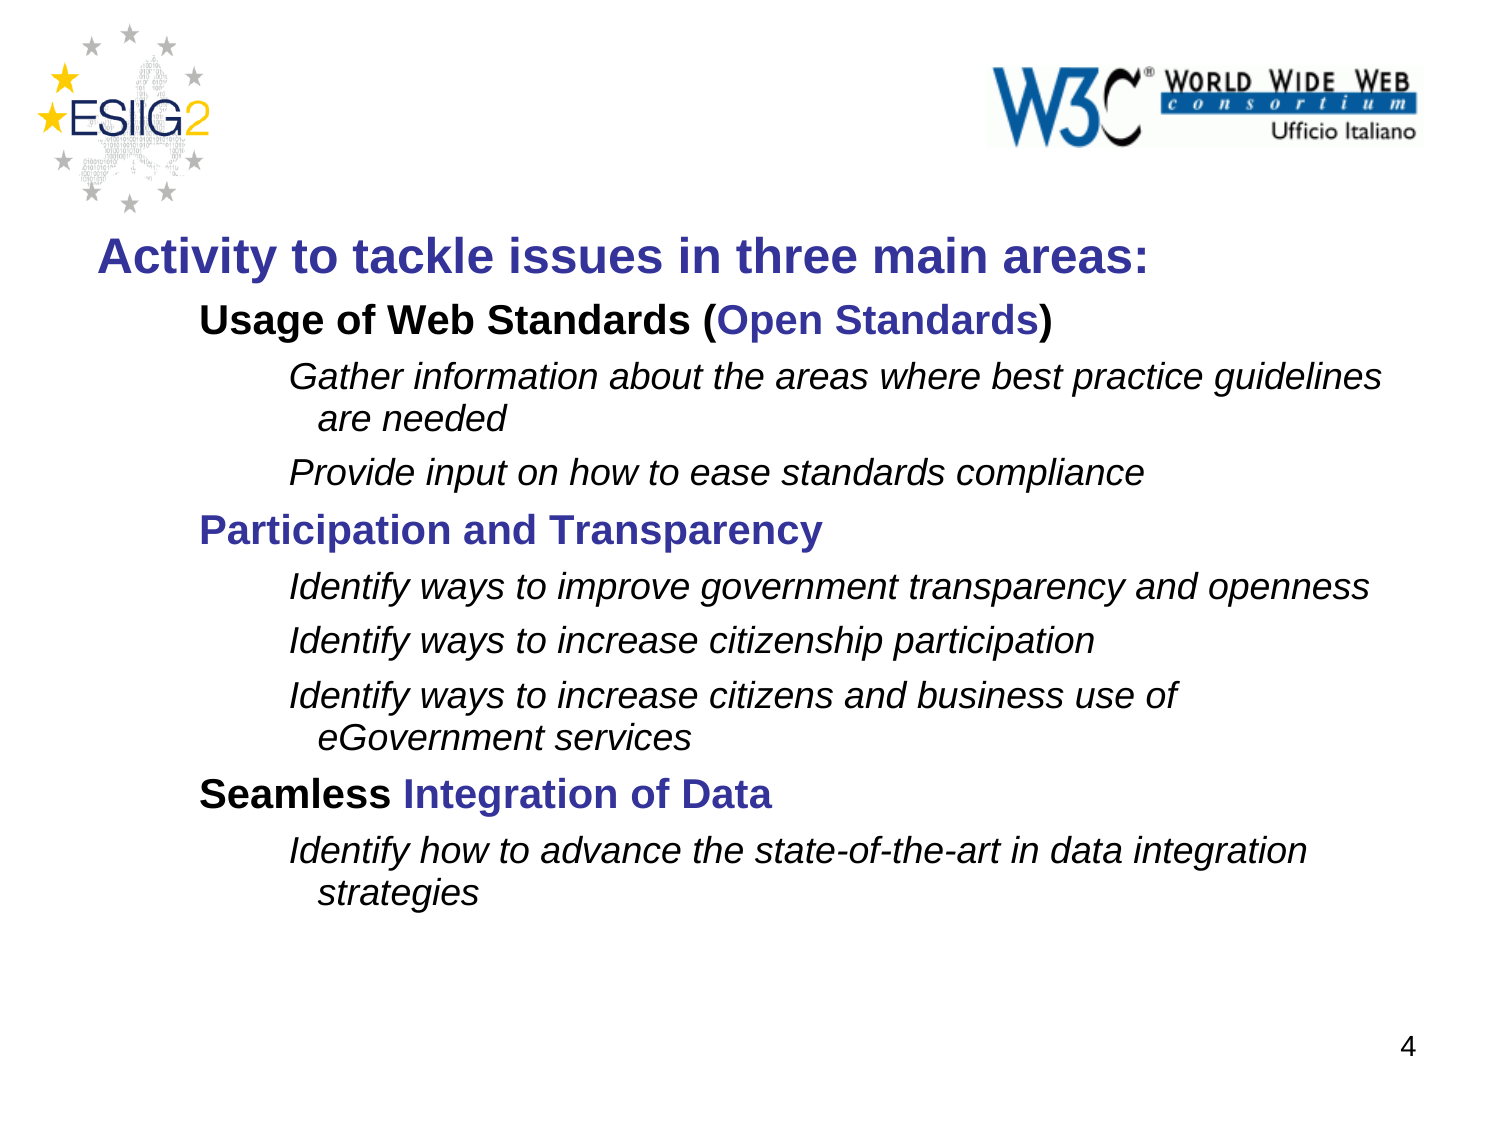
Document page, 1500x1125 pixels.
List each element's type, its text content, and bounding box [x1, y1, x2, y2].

list Activity to tackle issues in three main areas: Usage of Web Standards (Open Standards) Gather information about the areas where best practice guidelines are needed Provide input on how to ease standards compliance Participation and Transparency Identify ways to improve government transparency and openness Identify ways to increase citizenship participation Identify ways to increase citizens and business use of eGovernment services Seamless Integration of Data Identify how to advance the state-of-the-art in data integration strategies [88, 219, 1424, 1000]
picture [35, 23, 211, 214]
text_box <numero> [1382, 1019, 1435, 1070]
picture [986, 66, 1424, 148]
